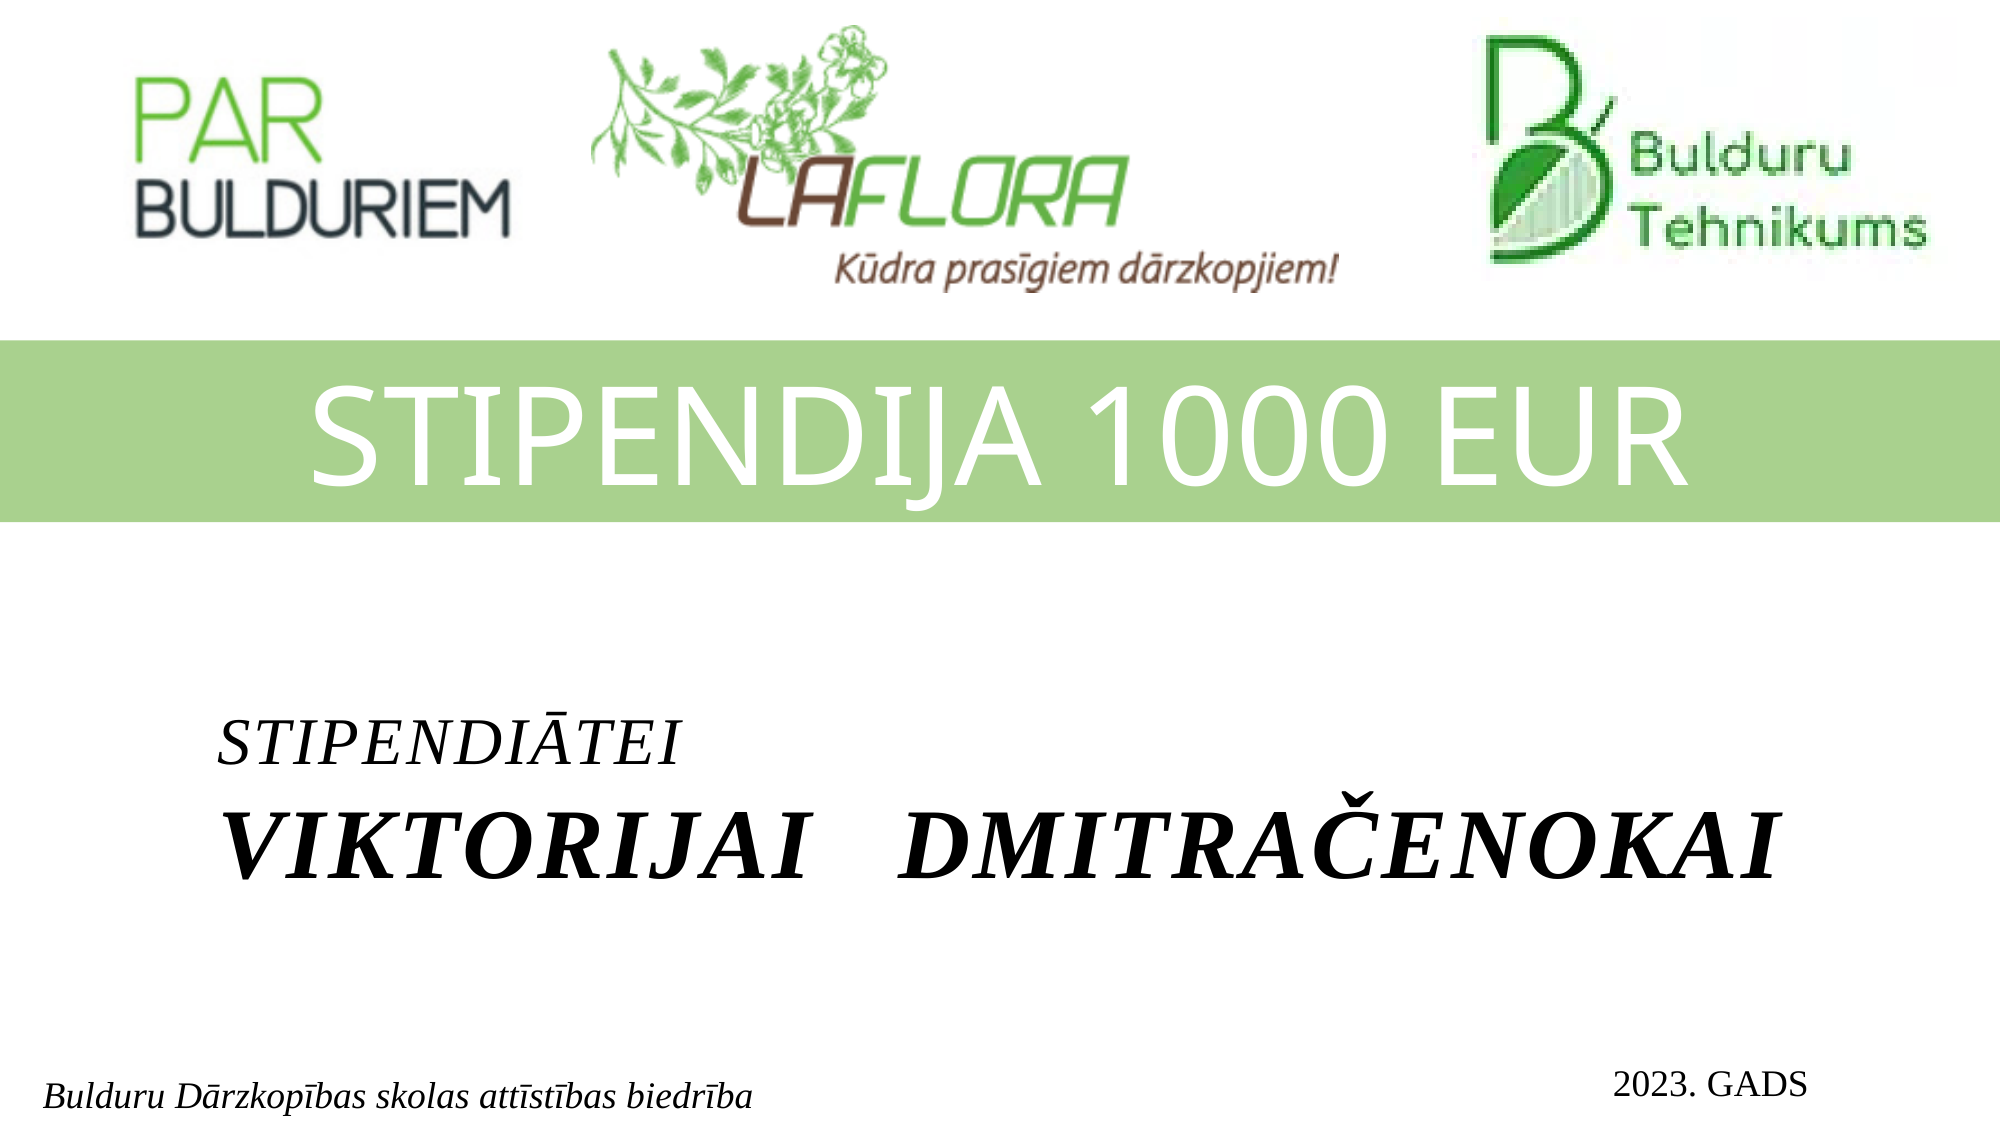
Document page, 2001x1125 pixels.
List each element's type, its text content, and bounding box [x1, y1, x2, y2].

picture [1464, 13, 1984, 317]
text_box STIPENDIĀTEI ViktorijaI DmitračenokaI [0, 690, 1911, 908]
text_box STIPENDIJA 1000 EUR [0, 340, 2000, 523]
picture [0, 0, 1339, 340]
text_box Bulduru Dārzkopības skolas attīstības biedrība [27, 1063, 800, 1124]
text_box 2023. GADS [1597, 1050, 2000, 1112]
